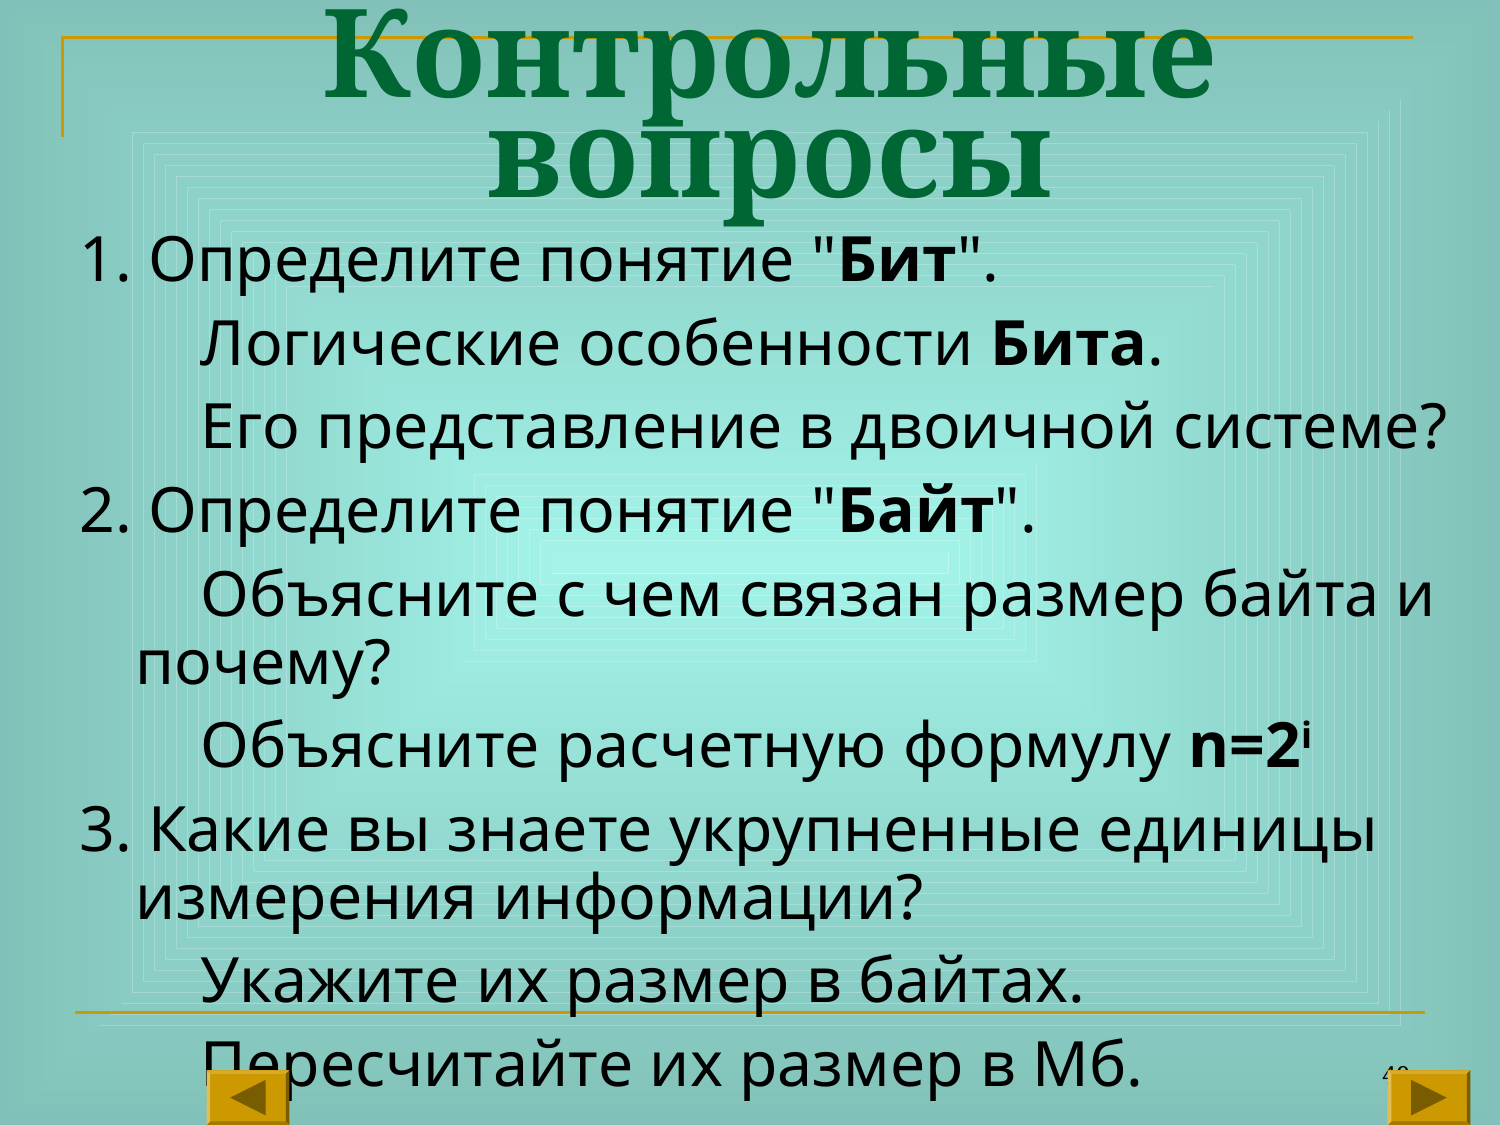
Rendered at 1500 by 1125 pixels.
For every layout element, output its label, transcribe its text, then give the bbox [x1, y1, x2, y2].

text_box [1389, 1070, 1471, 1125]
title Контрольные вопросы [41, 9, 1500, 254]
list 1. Определите понятие "Бит". Логические особенности Бита. Его представление в двоичной системе? 2. Определите понятие "Байт". Объясните с чем связан размер байта и почему? Объясните расчетную формулу n=2i 3. Какие вы знаете укрупненные единицы измерения информации? Укажите их размер в байтах. Пересчитайте их размер в Мб. [64, 219, 1500, 1015]
text_box [208, 1070, 290, 1125]
